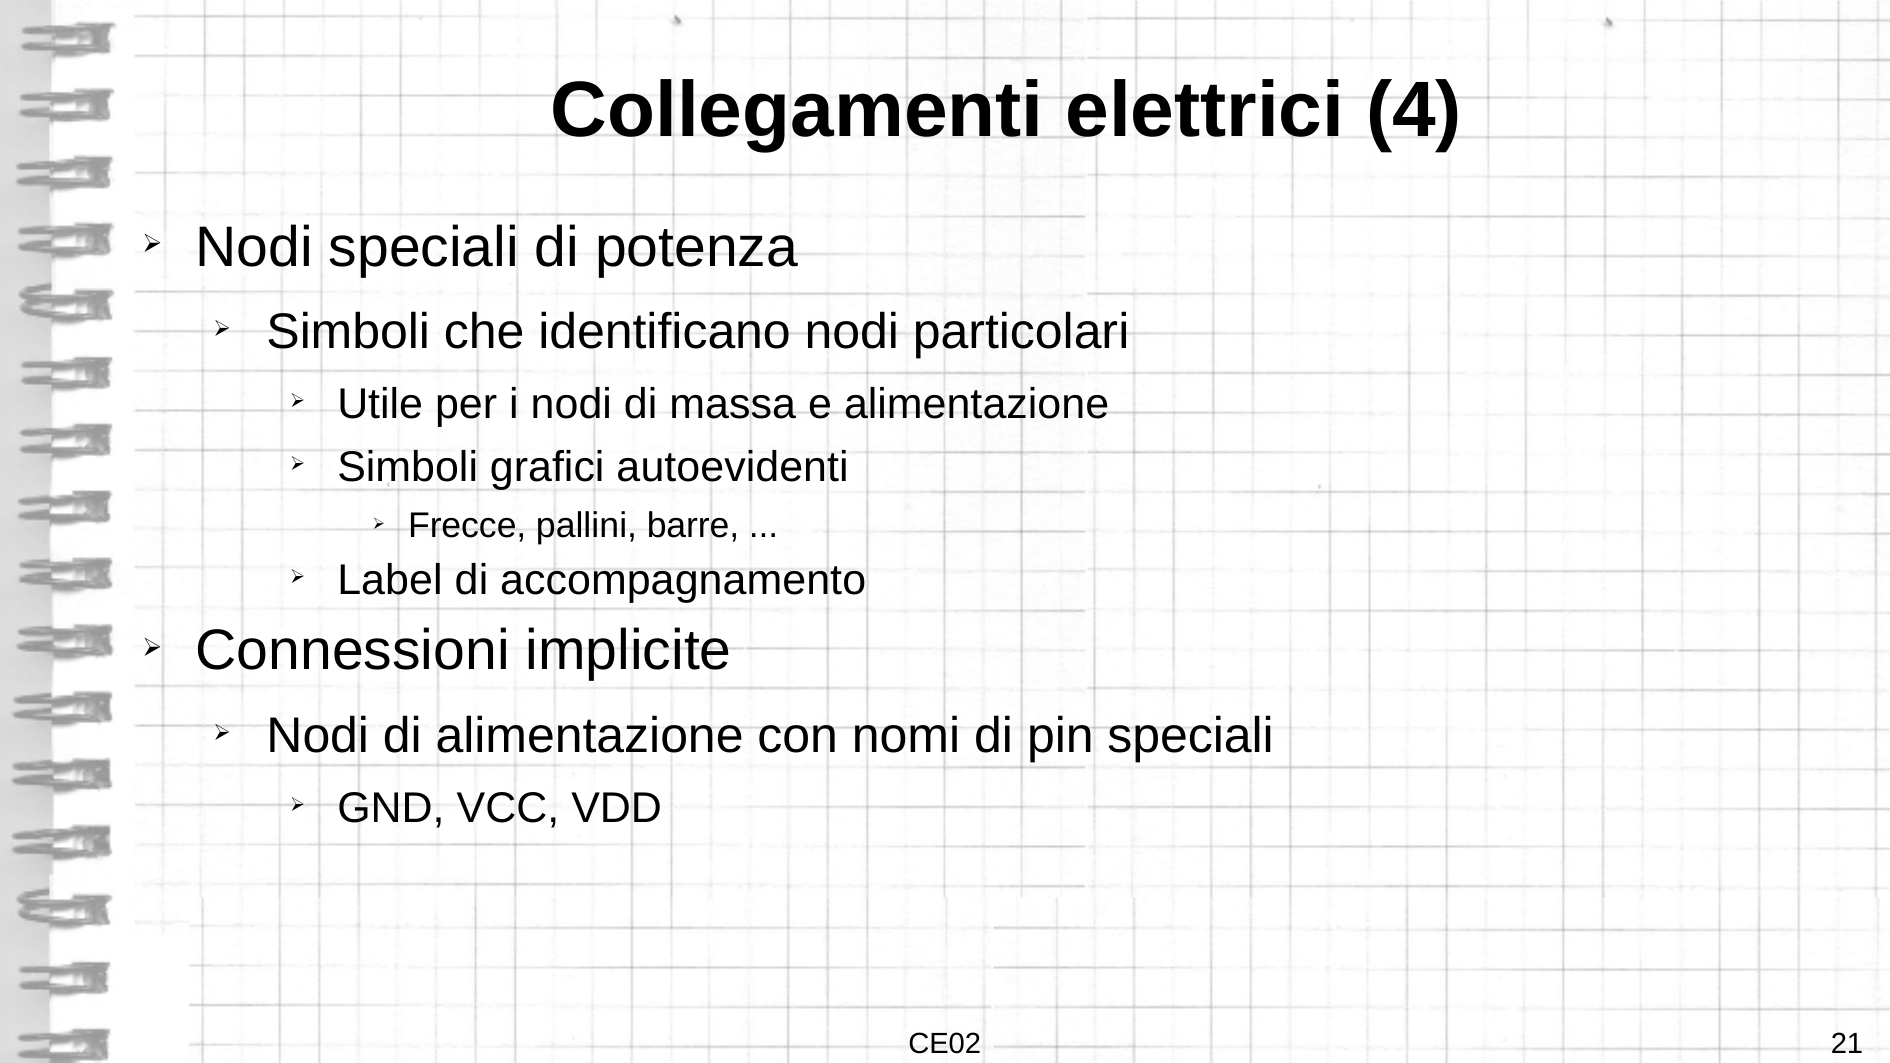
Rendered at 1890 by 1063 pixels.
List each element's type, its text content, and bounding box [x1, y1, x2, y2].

title Collegamenti elettrici (4) [124, 20, 1890, 198]
list Nodi speciali di potenza Simboli che identificano nodi particolari Utile per i nodi di massa e alimentazione Simboli grafici autoevidenti Frecce, pallini, barre, ... Label di accompagnamento Connessioni implicite Nodi di alimentazione con nomi di pin speciali GND, VCC, VDD [124, 214, 1890, 832]
picture [0, 0, 1890, 1063]
